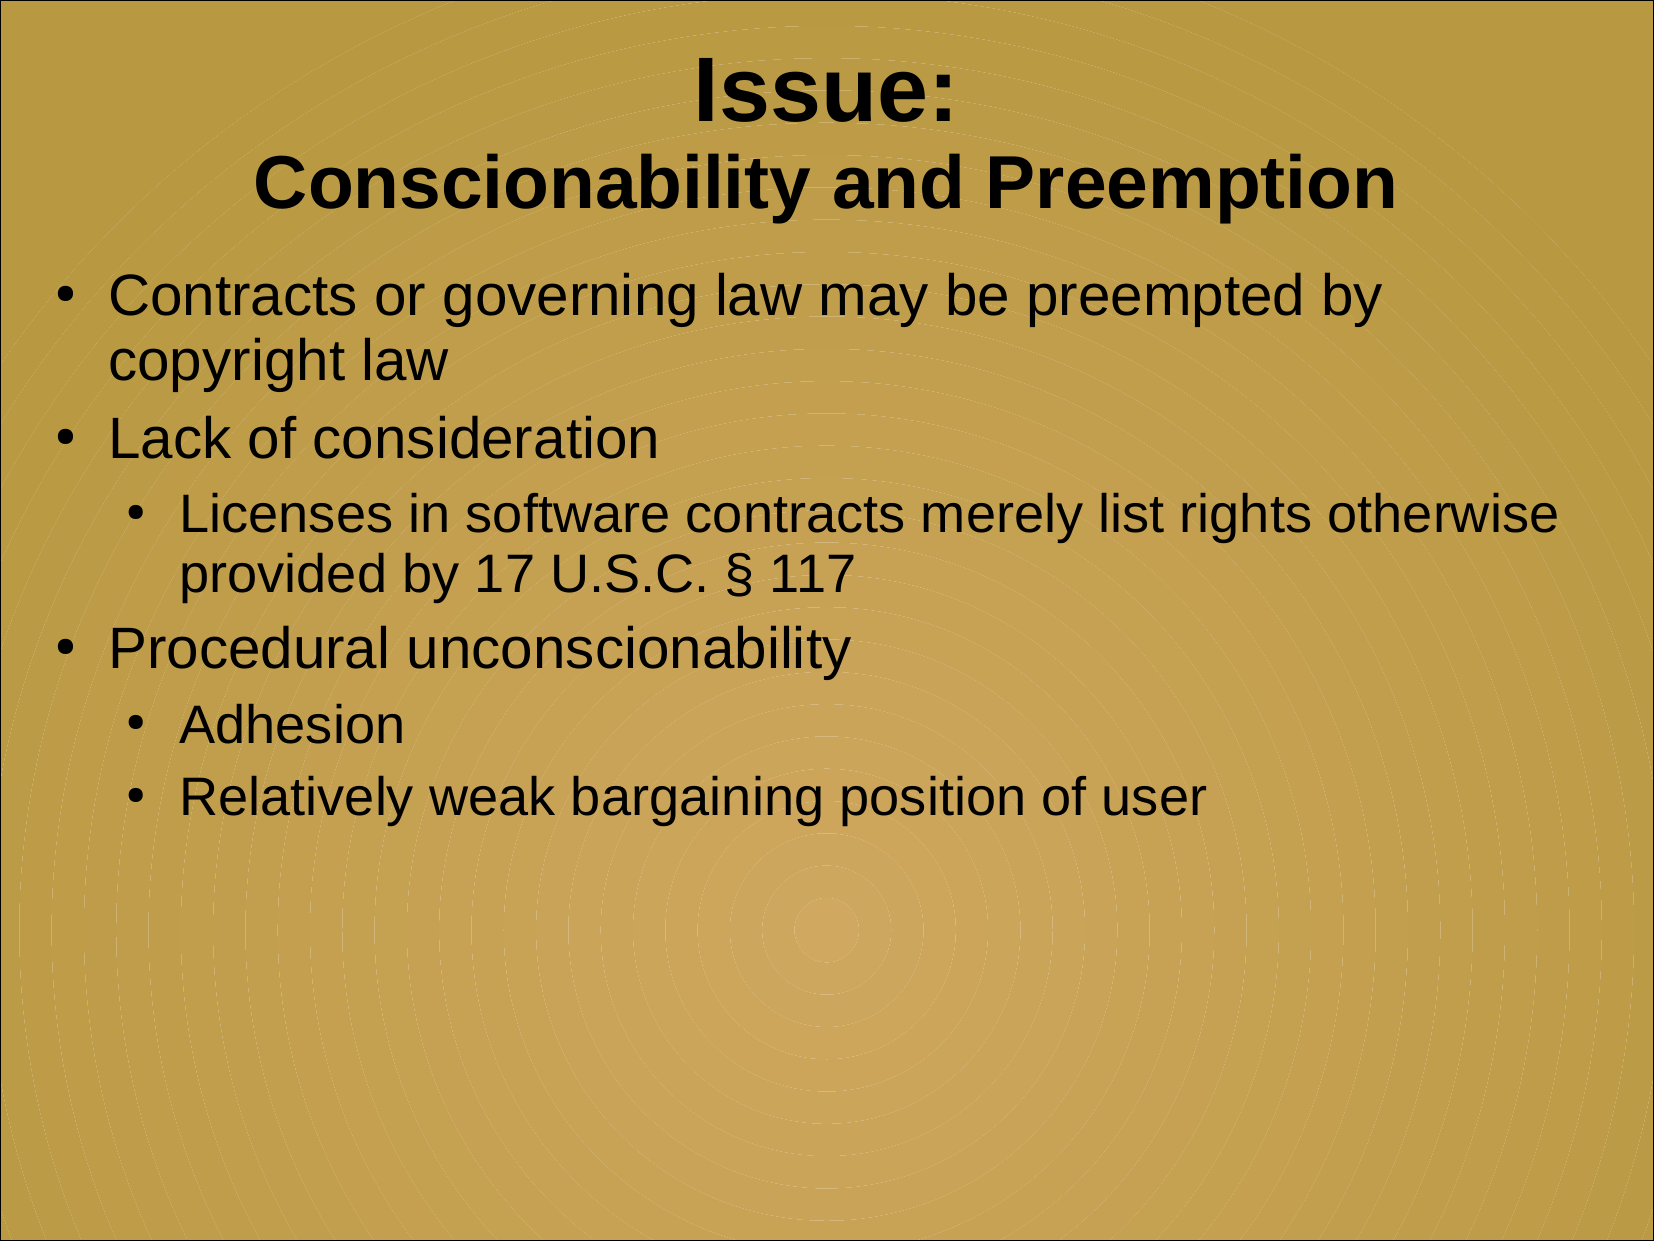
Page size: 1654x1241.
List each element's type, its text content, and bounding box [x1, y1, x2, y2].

list Contracts or governing law may be preempted by copyright law Lack of consideration Licenses in software contracts merely list rights otherwise provided by 17 U.S.C. § 117 Procedural unconscionability Adhesion Relatively weak bargaining position of user [37, 262, 1616, 1126]
title Issue: Conscionability and Preemption [82, 37, 1571, 226]
